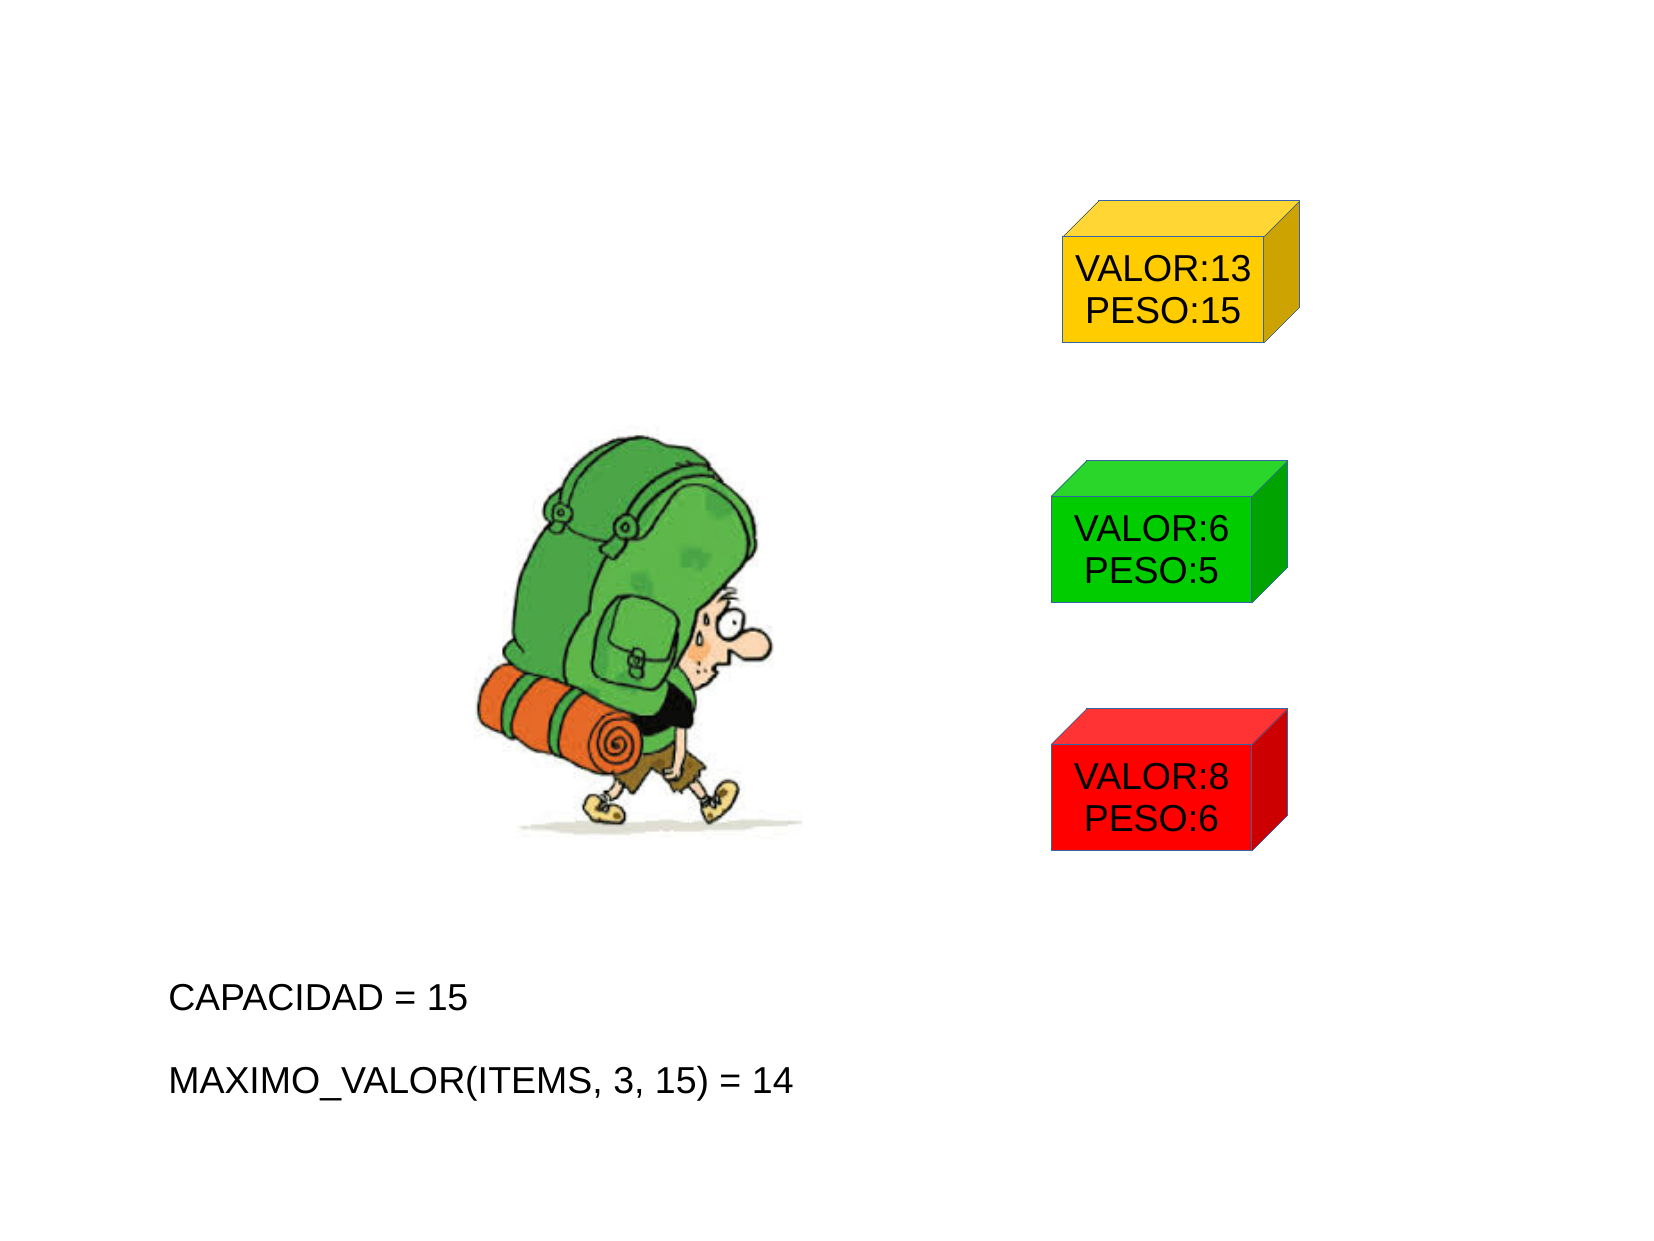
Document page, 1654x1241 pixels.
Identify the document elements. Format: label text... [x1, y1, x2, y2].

text_box VALOR:13 PESO:15 [1062, 237, 1263, 343]
text_box VALOR:6 PESO:5 [1051, 497, 1251, 603]
text_box VALOR:8 PESO:6 [1051, 745, 1251, 851]
picture [460, 425, 838, 848]
text_box CAPACIDAD = 15 MAXIMO_VALOR(ITEMS, 3, 15) = 14 [153, 968, 945, 1236]
